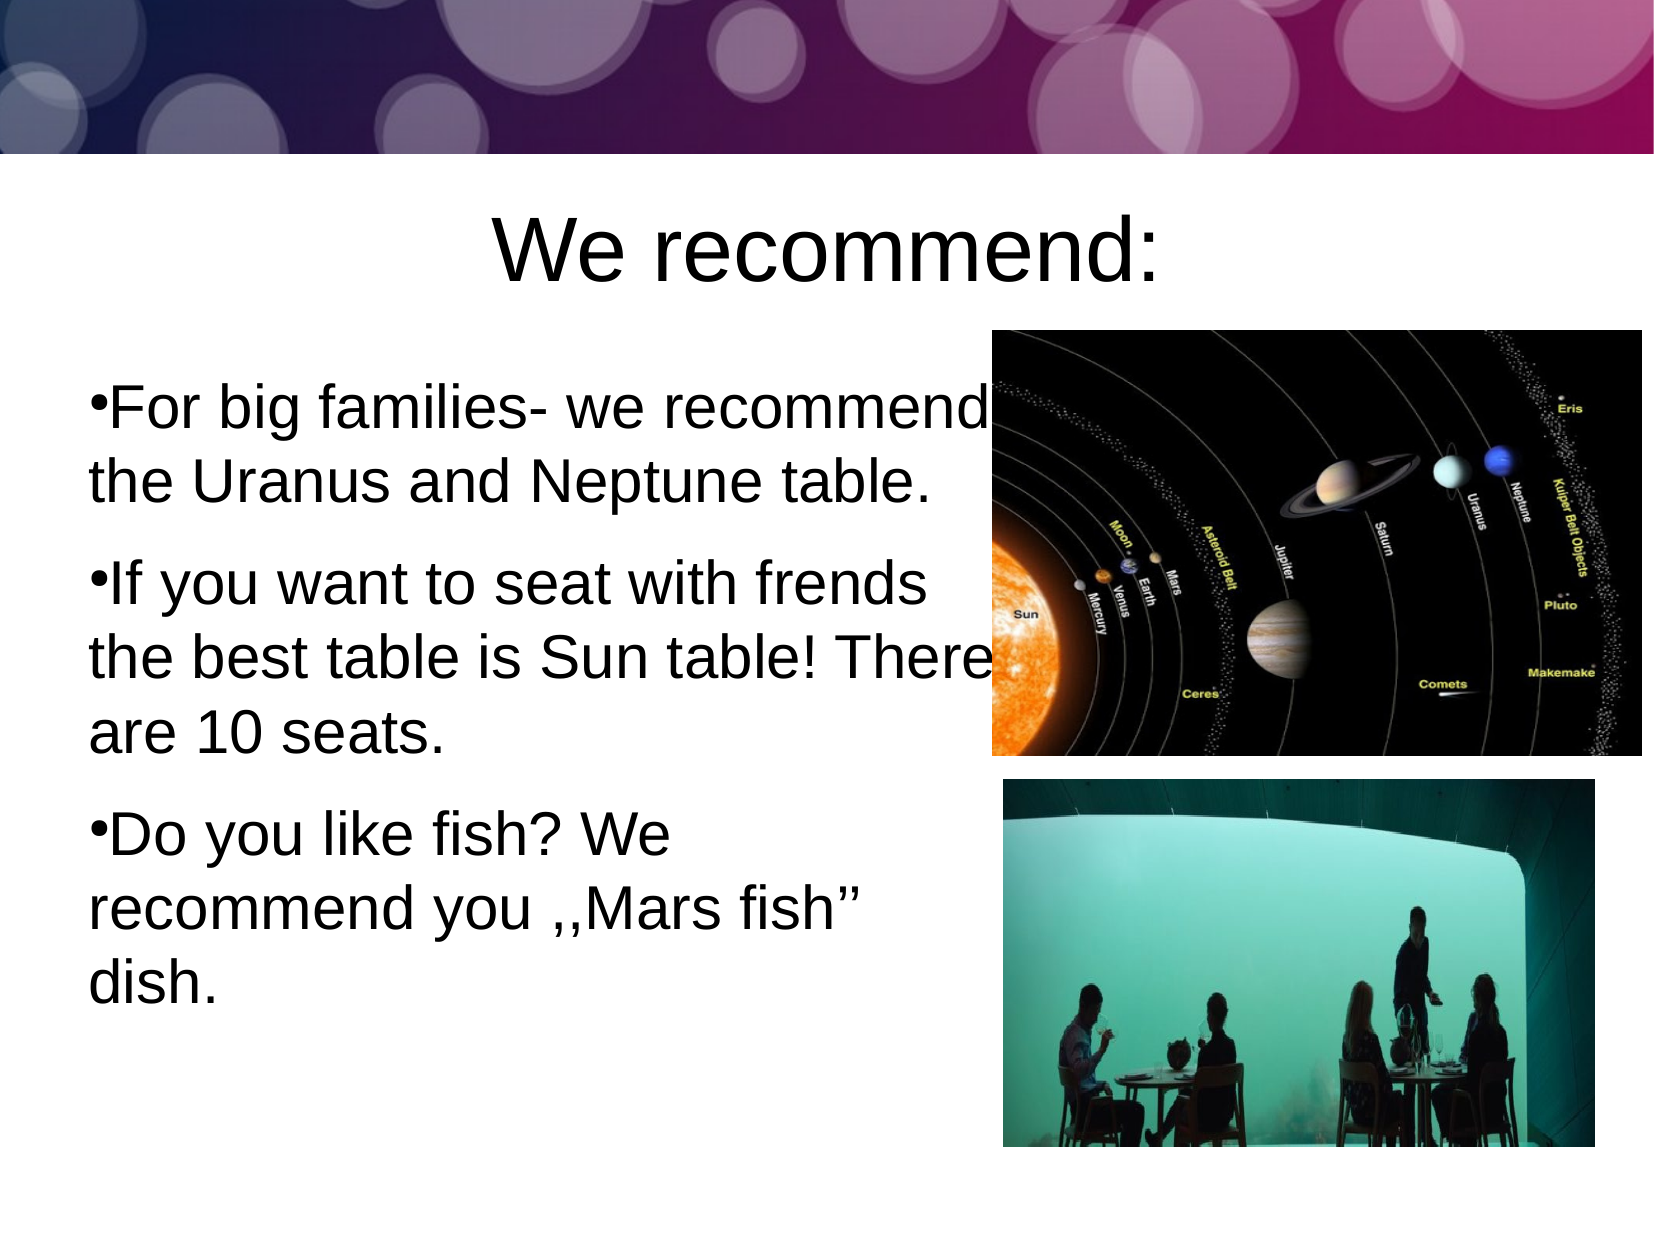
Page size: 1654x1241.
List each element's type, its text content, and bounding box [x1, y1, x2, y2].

picture [1003, 779, 1595, 1147]
title We recommend: [82, 159, 1571, 331]
picture [992, 330, 1642, 756]
list For big families- we recommend the Uranus and Neptune table. If you want to seat with frends the best table is Sun table! There are 10 seats. Do you like fish? We recommend you ,,Mars fish’’ dish. [11, 366, 1004, 1087]
